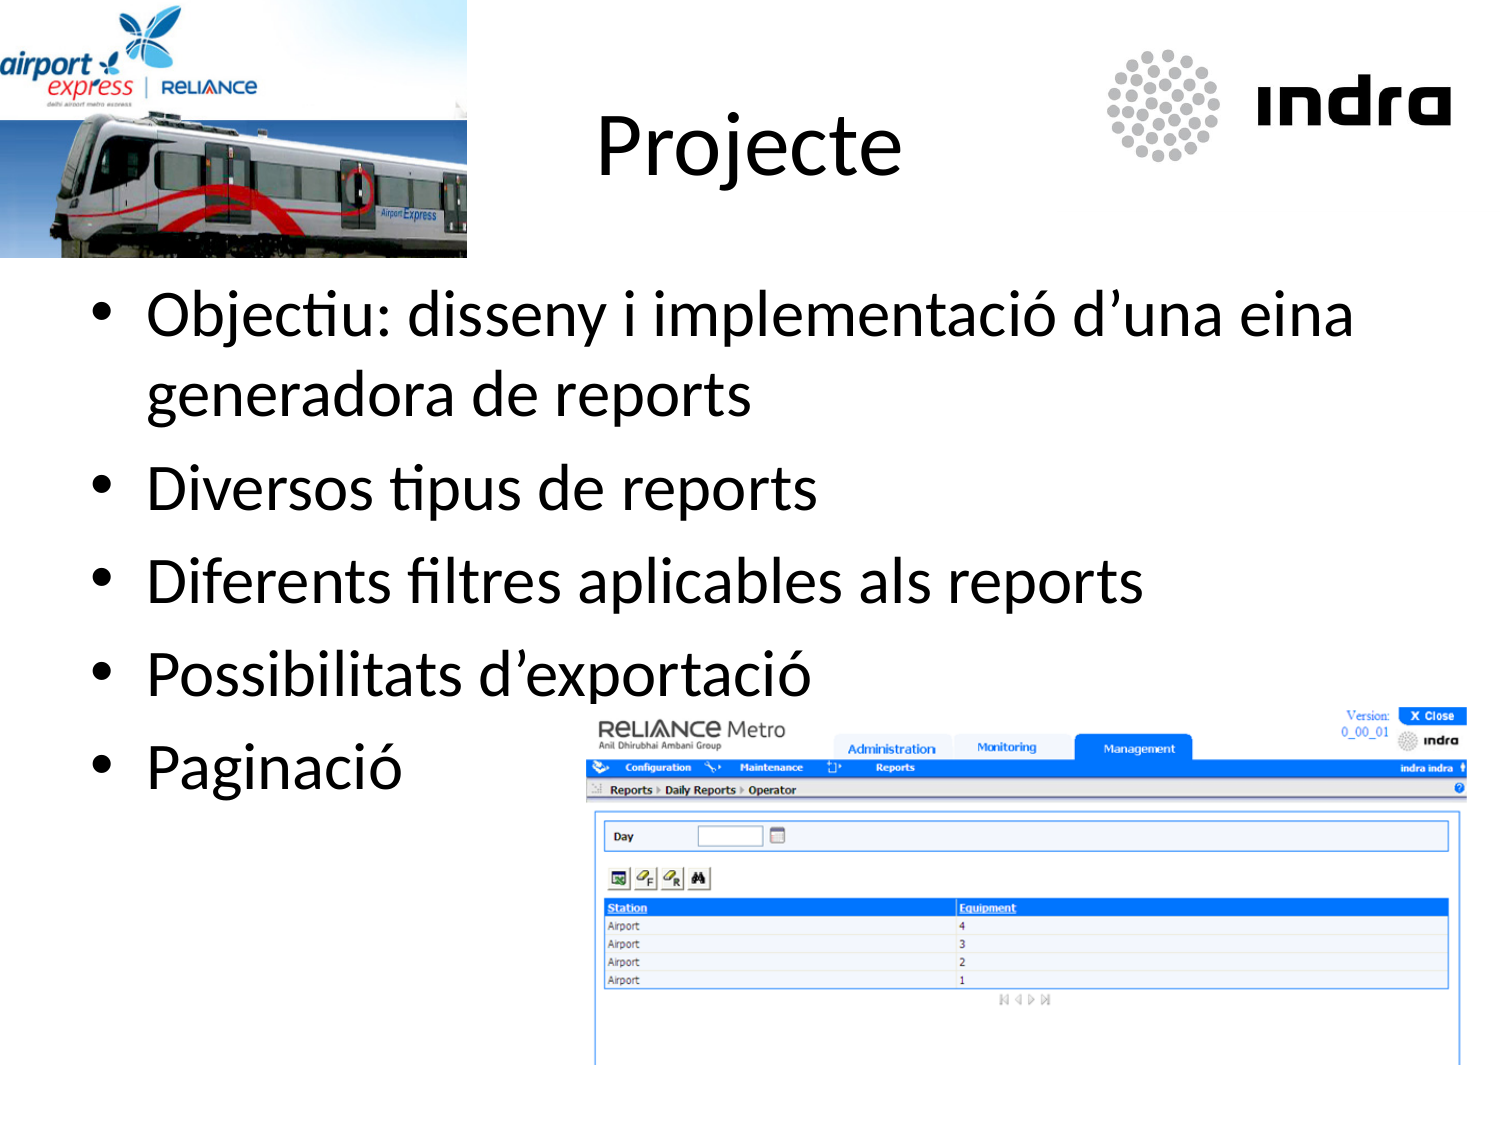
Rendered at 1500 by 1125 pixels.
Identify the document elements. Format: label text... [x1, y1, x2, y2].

picture [1057, 0, 1500, 212]
picture [0, 0, 467, 258]
title Projecte [467, 45, 1425, 233]
picture [584, 704, 1470, 1065]
list Objectiu: disseny i implementació d’una eina generadora de reports Diversos tipus de reports Diferents filtres aplicables als reports Possibilitats d’exportació Paginació [75, 262, 1425, 1005]
